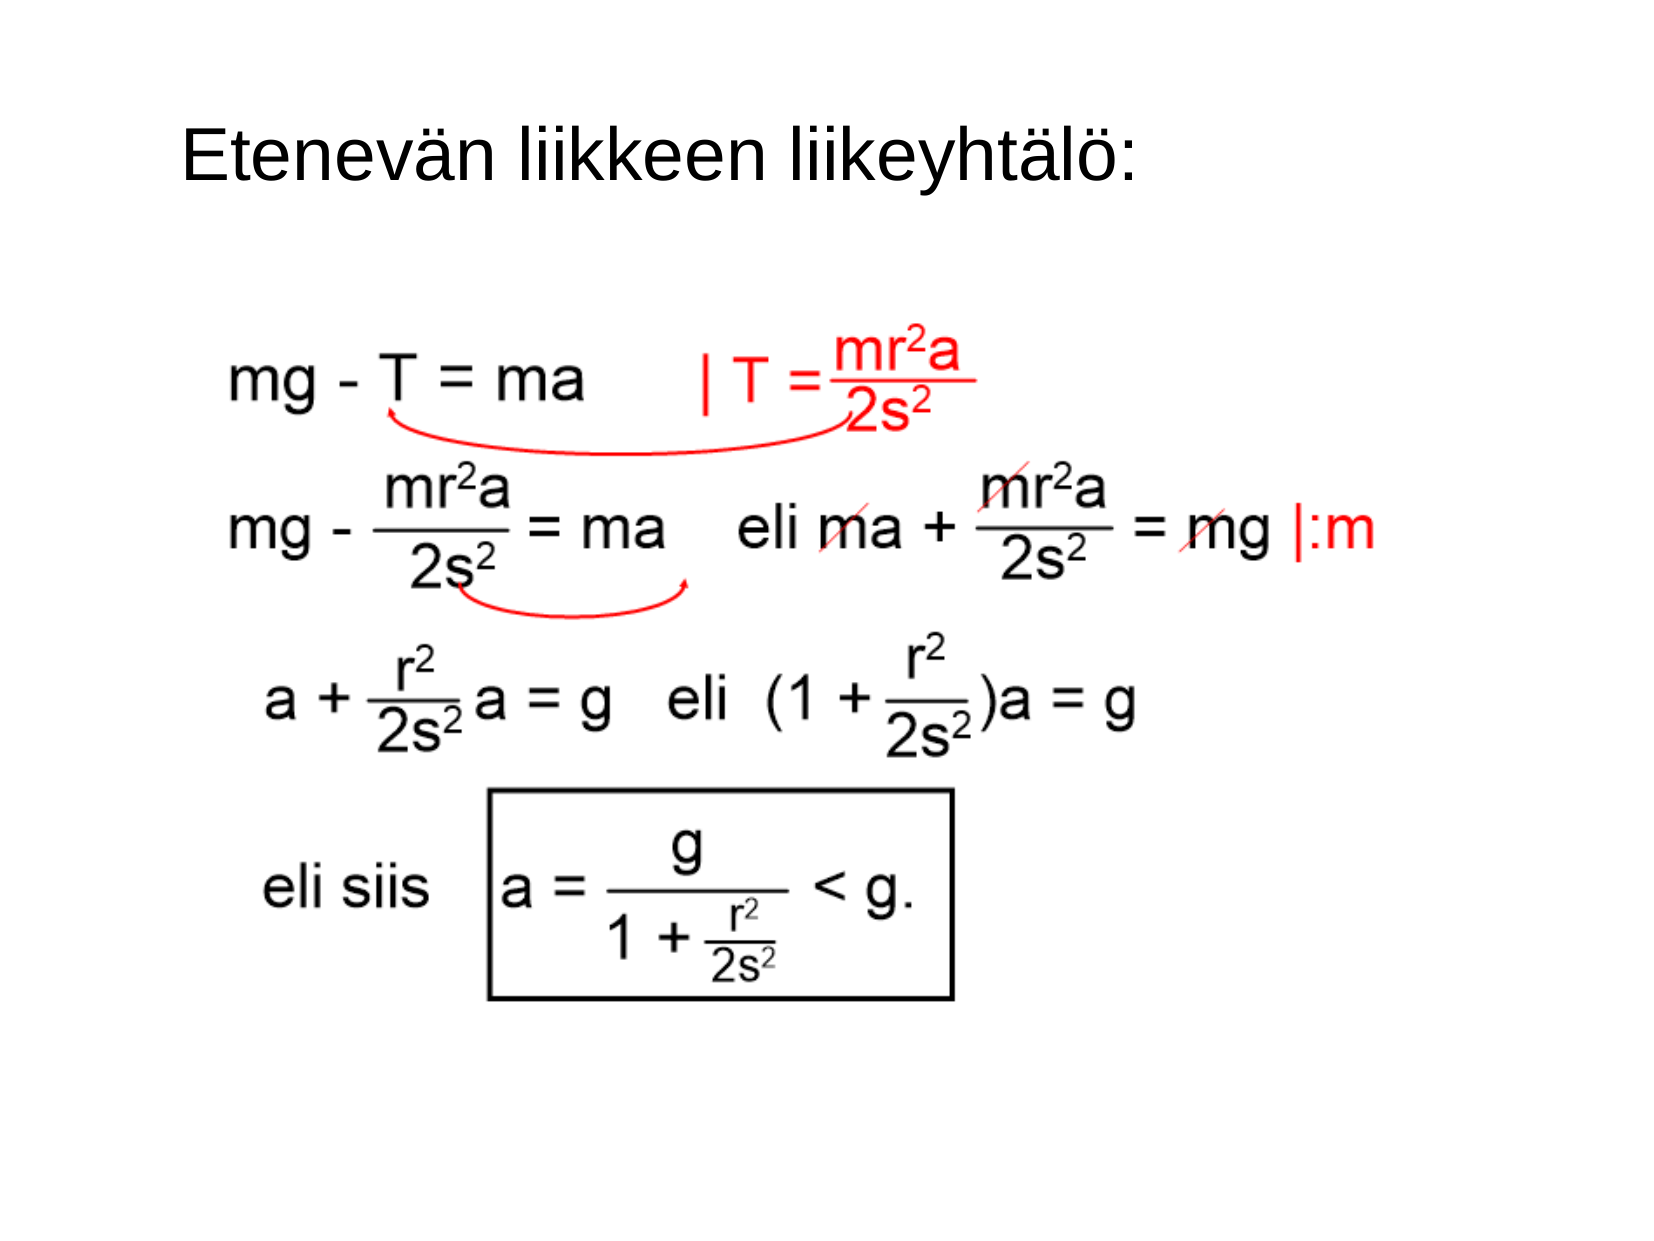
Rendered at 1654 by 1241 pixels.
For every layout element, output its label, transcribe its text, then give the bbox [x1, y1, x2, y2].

picture [178, 262, 1441, 1040]
text_box Etenevän liikkeen liikeyhtälö: [165, 106, 1501, 225]
